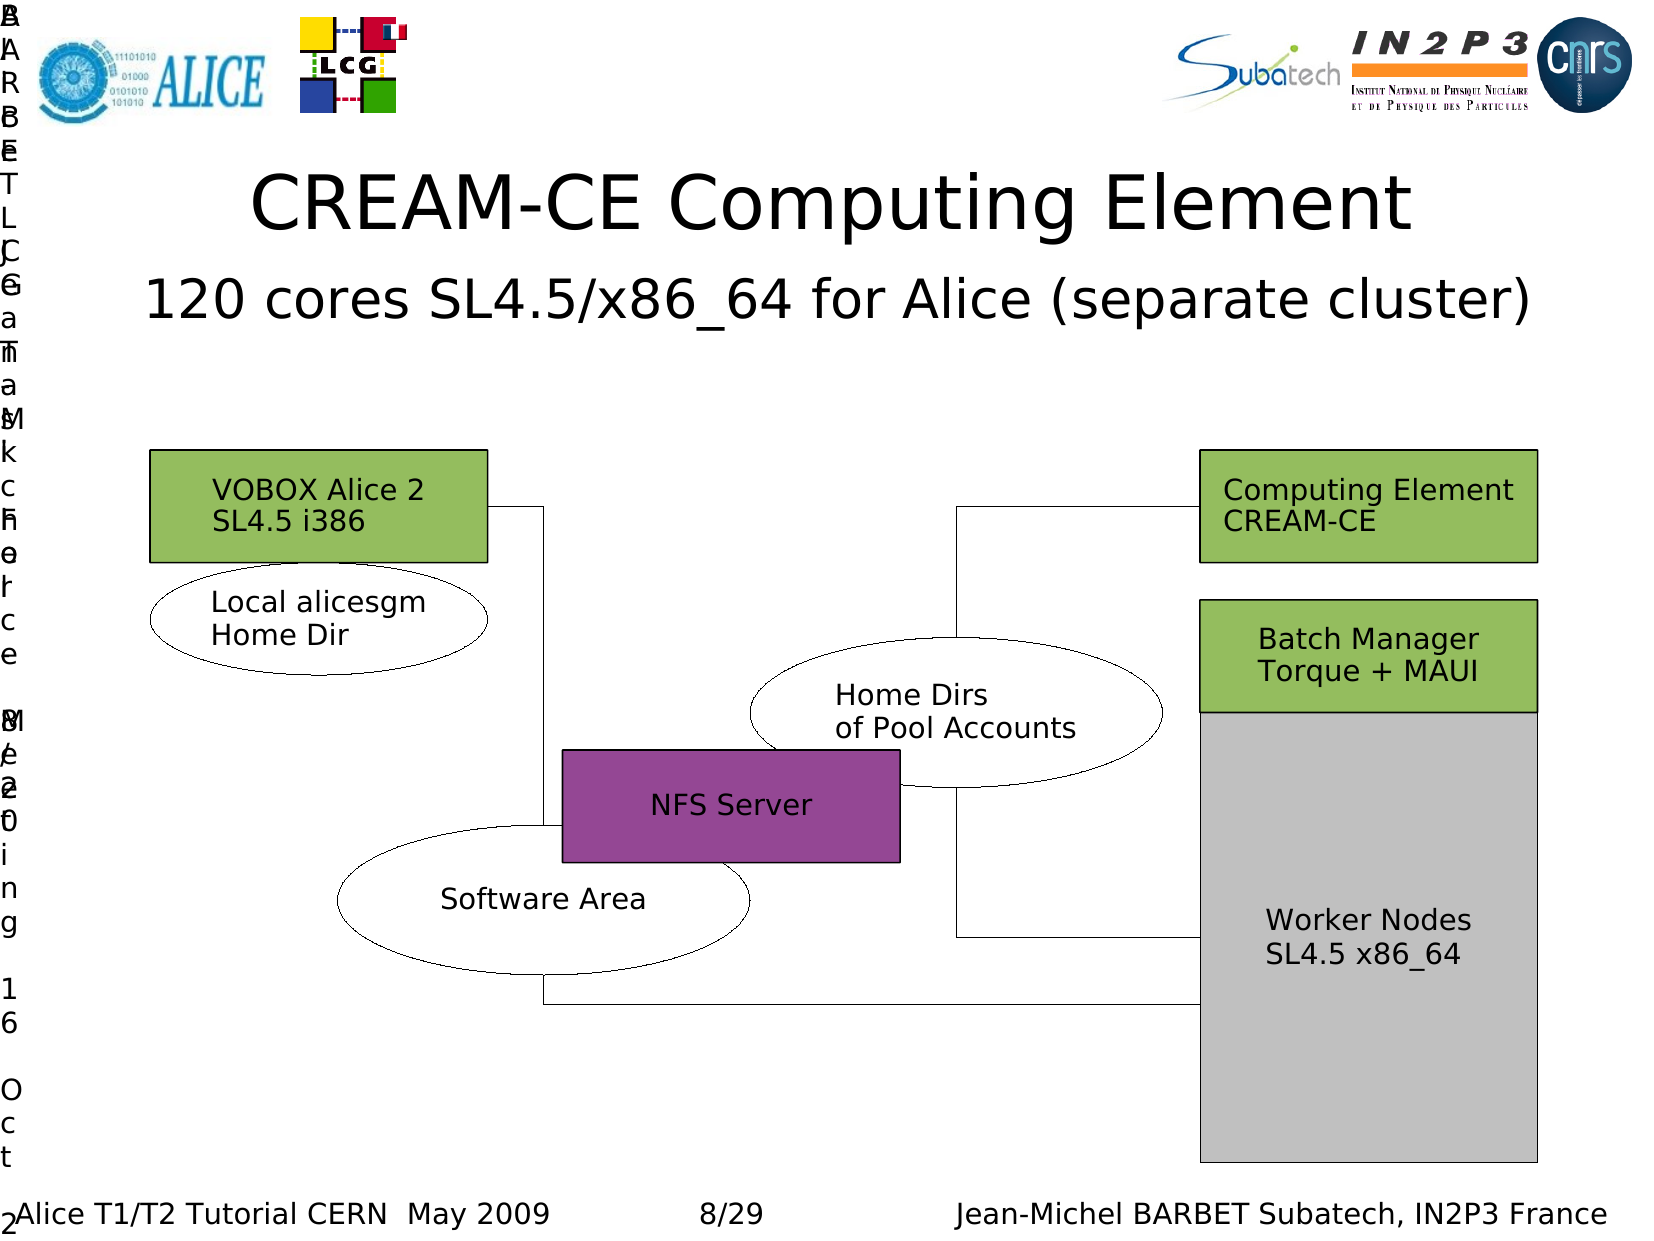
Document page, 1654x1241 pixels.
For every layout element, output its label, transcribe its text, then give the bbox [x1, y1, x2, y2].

picture [300, 17, 409, 107]
text_box Batch Manager Torque + MAUI [1199, 599, 1538, 713]
picture [1537, 17, 1632, 113]
text_box Computing Element CREAM-CE [1200, 450, 1538, 563]
text_box Worker Nodes SL4.5 x86_64 [1200, 713, 1538, 1163]
picture [1162, 34, 1340, 107]
picture [37, 37, 276, 127]
text_box NFS Server [562, 750, 901, 863]
text_box Software Area [337, 825, 751, 976]
picture [1350, 21, 1528, 107]
text_box Local alicesgm Home Dir [150, 562, 488, 676]
text_box VOBOX Alice 2 SL4.5 i386 [150, 450, 488, 563]
text_box Home Dirs of Pool Accounts [750, 637, 1163, 788]
list 120 cores SL4.5/x86_64 for Alice (separate cluster) [125, 269, 1538, 394]
title CREAM-CE Computing Element [125, 107, 1538, 269]
